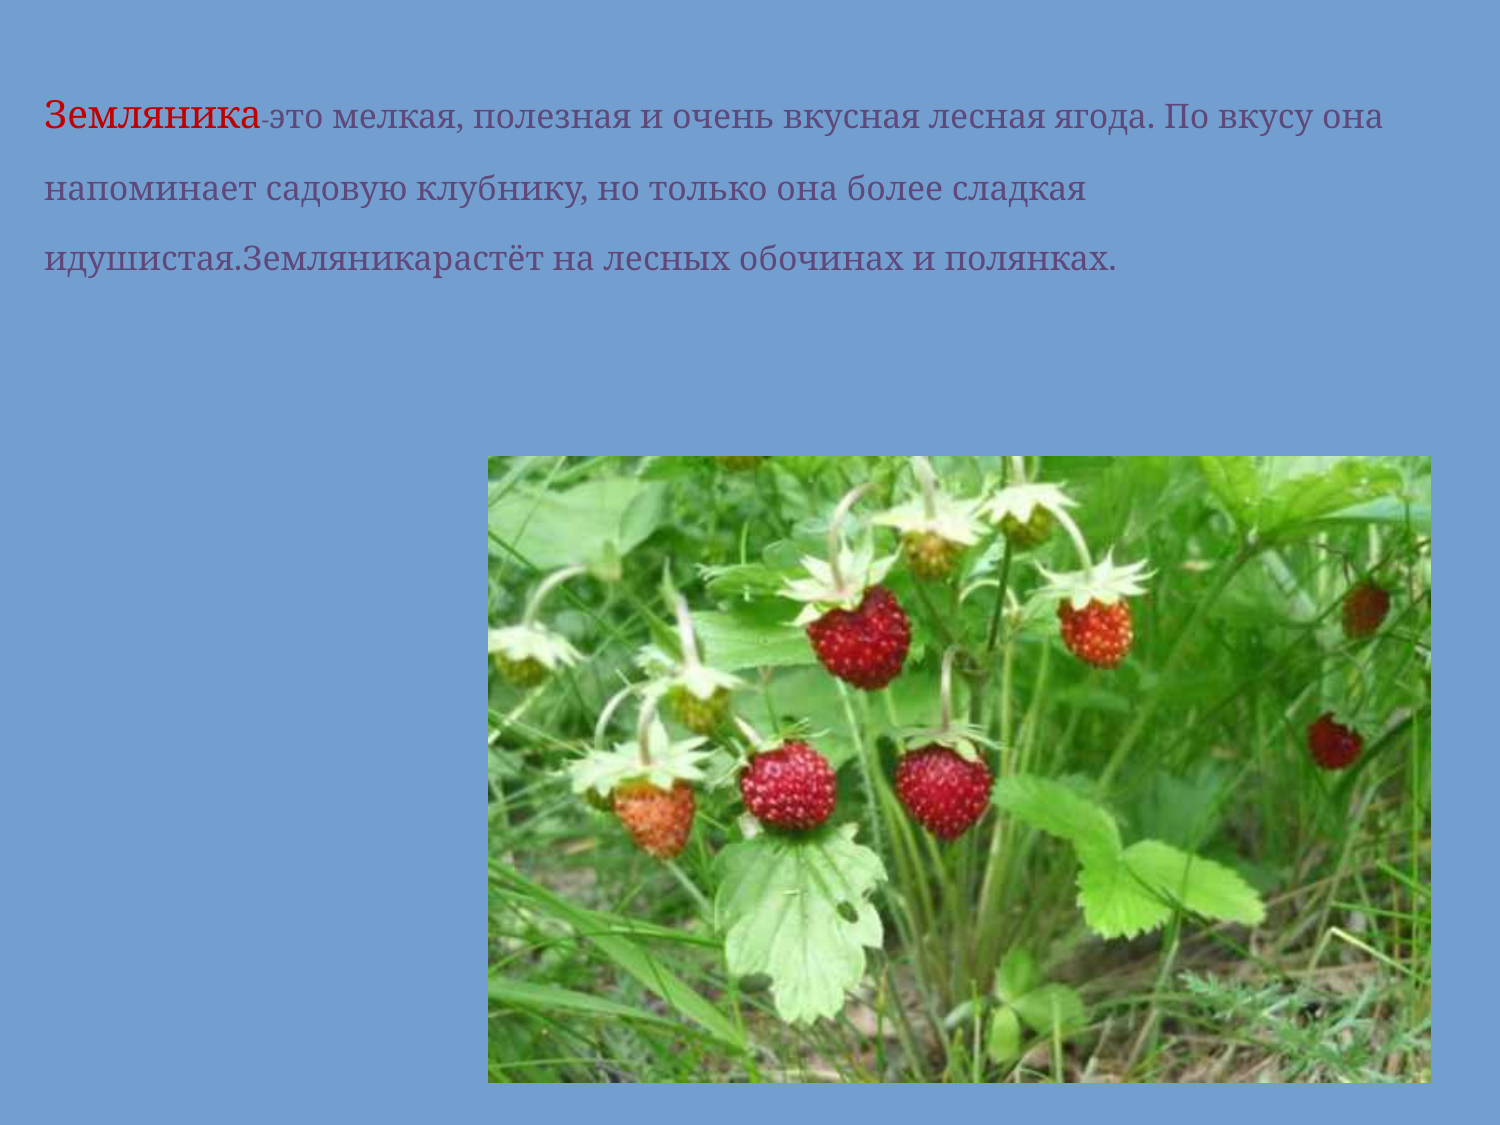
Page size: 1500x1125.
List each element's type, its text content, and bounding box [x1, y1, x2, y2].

picture [488, 456, 1431, 1083]
text_box Земляника-это мелкая, полезная и очень вкусная лесная ягода. По вкусу она напоминает садовую клубнику, но только она более сладкая идушистая.Земляникарастёт на лесных обочинах и полянках. [29, 54, 1447, 290]
